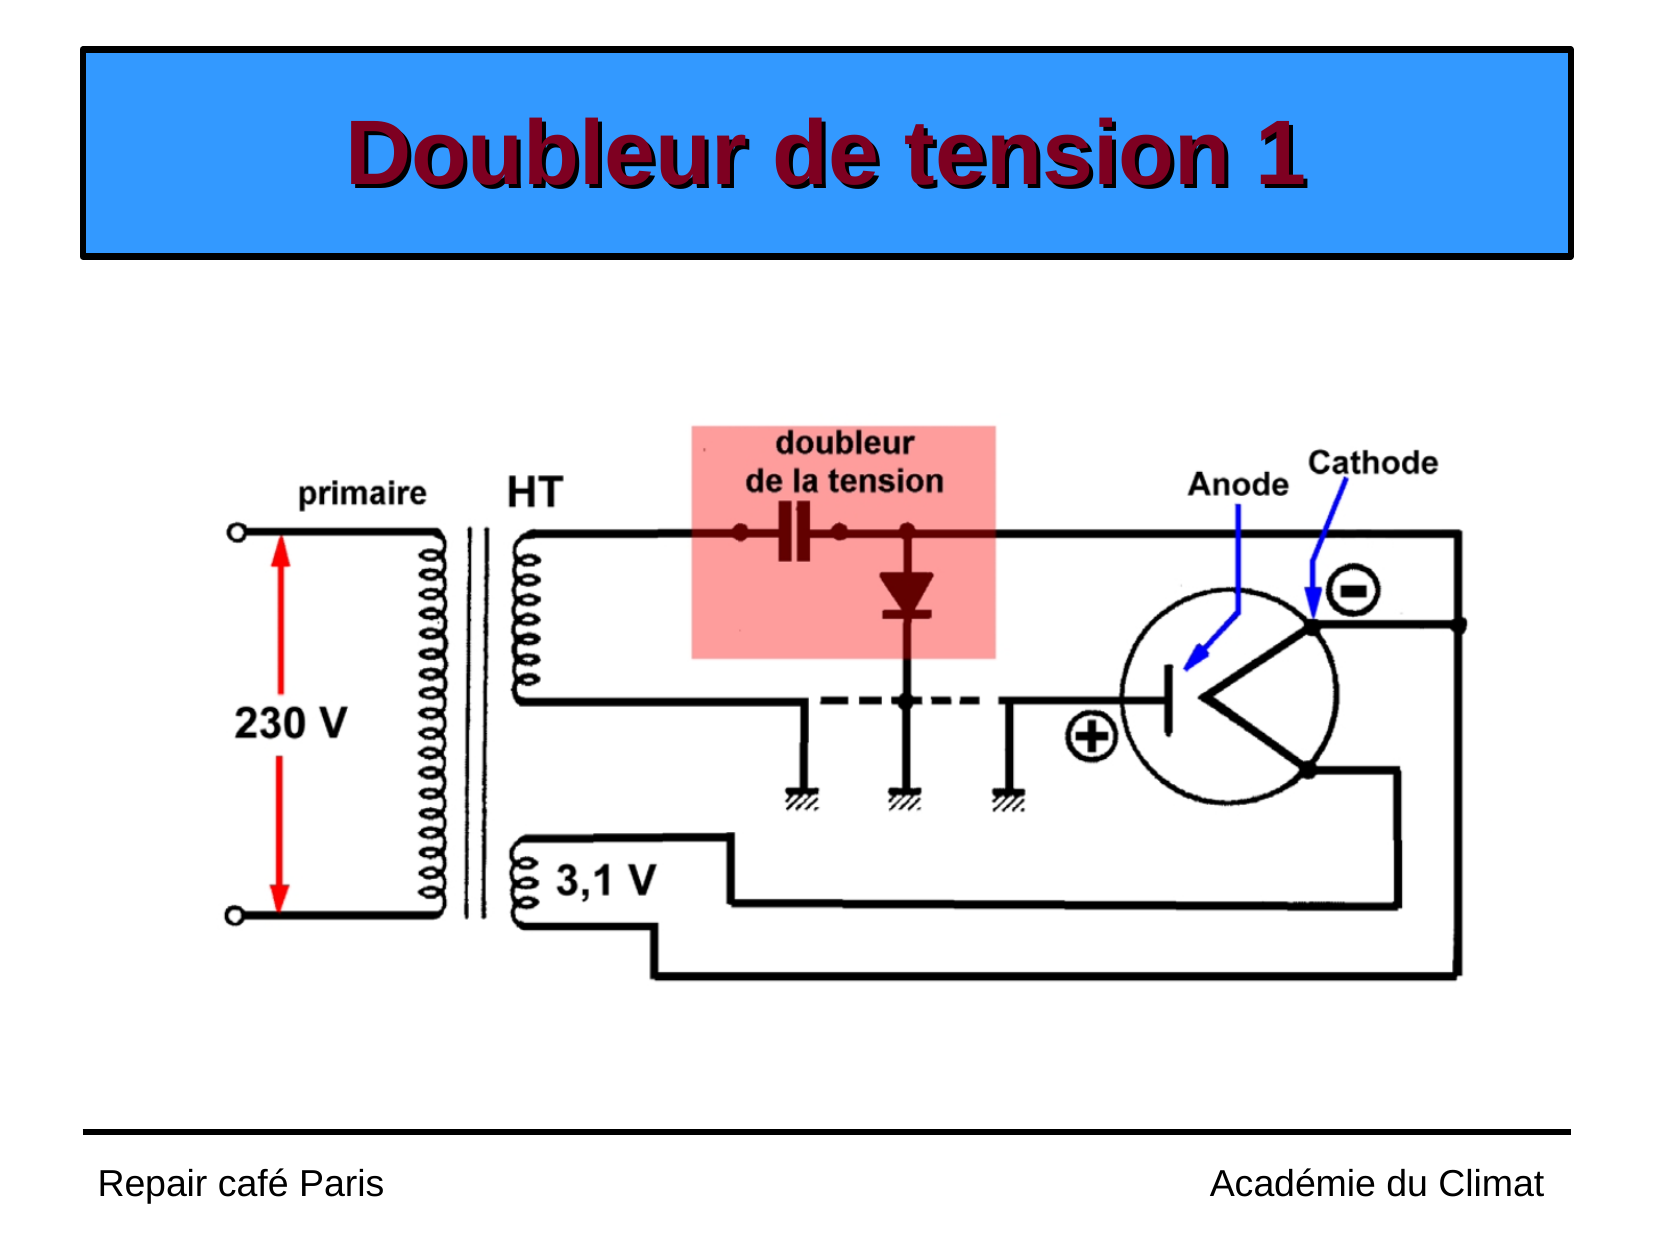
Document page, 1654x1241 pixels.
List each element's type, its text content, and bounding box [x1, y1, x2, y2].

picture [200, 377, 1497, 1045]
title Doubleur de tension 1 [82, 49, 1571, 257]
text_box Repair café Paris Académie du Climat [82, 1155, 1571, 1213]
